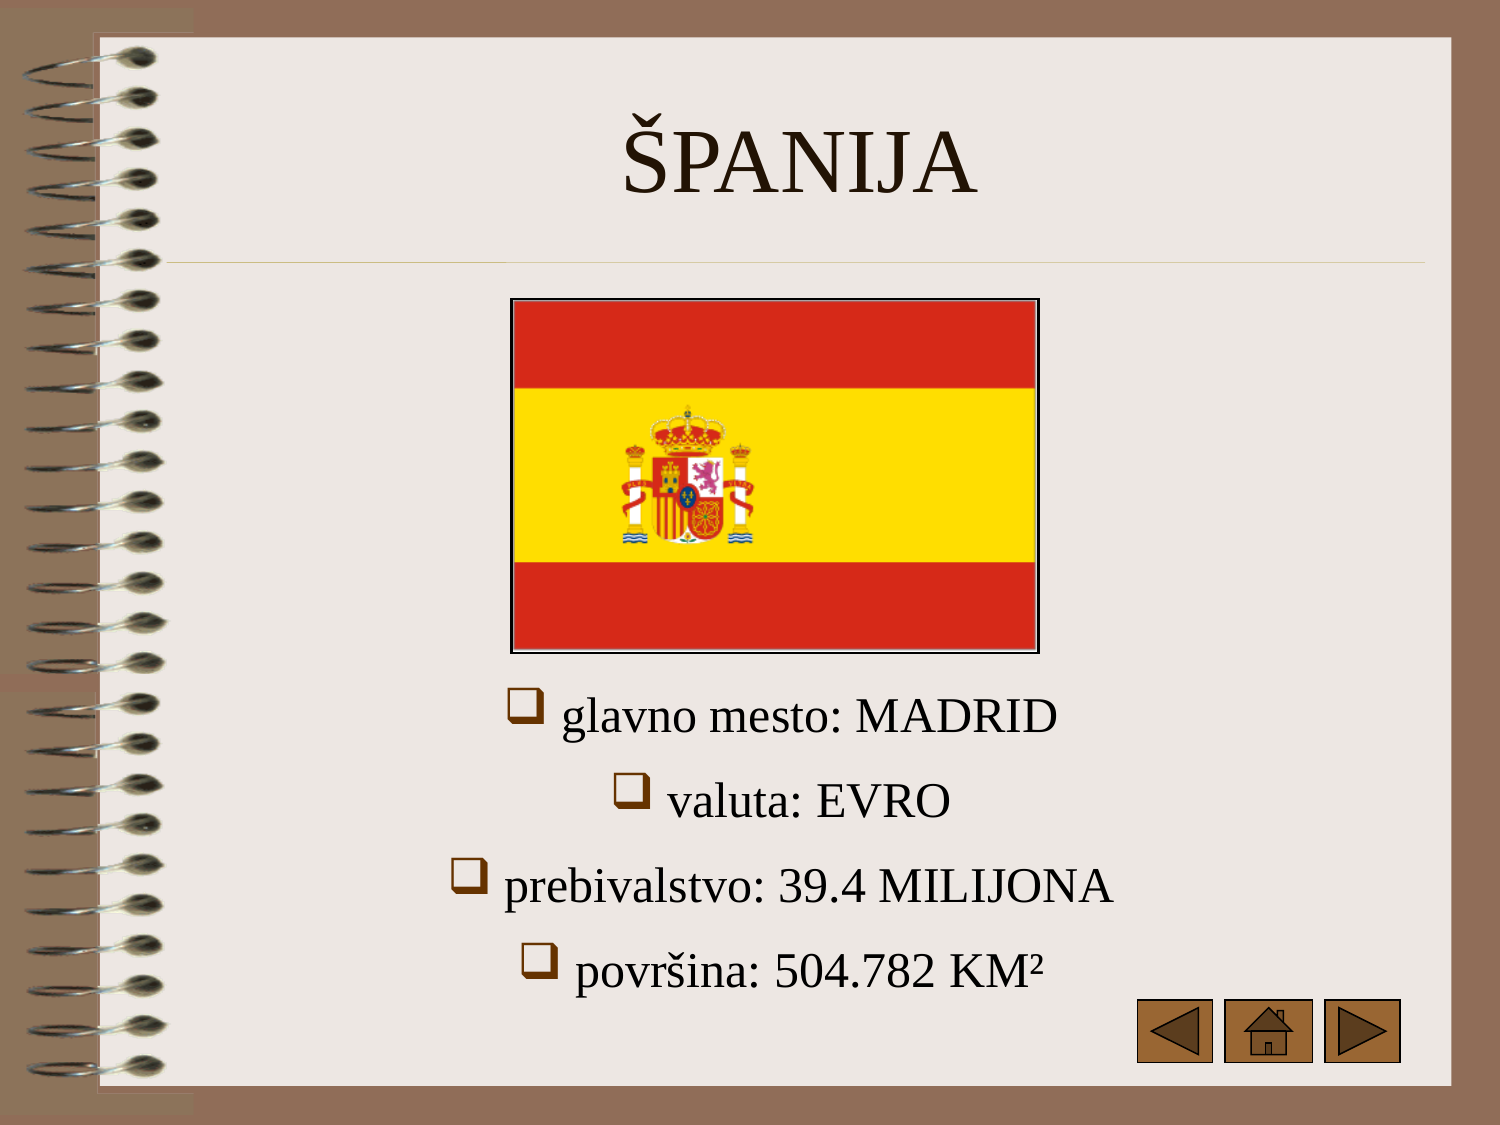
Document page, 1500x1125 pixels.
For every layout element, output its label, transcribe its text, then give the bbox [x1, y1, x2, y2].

picture [0, 692, 194, 1115]
picture [512, 299, 1038, 652]
text_box [1324, 999, 1400, 1063]
text_box [1137, 999, 1213, 1063]
text_box [1224, 999, 1313, 1063]
text_box glavno mesto: MADRID valuta: EVRO prebivalstvo: 39.4 MILIJONA površina: 504.782 KM² [412, 675, 1150, 1005]
picture [0, 8, 194, 674]
title ŠPANIJA [174, 62, 1425, 250]
